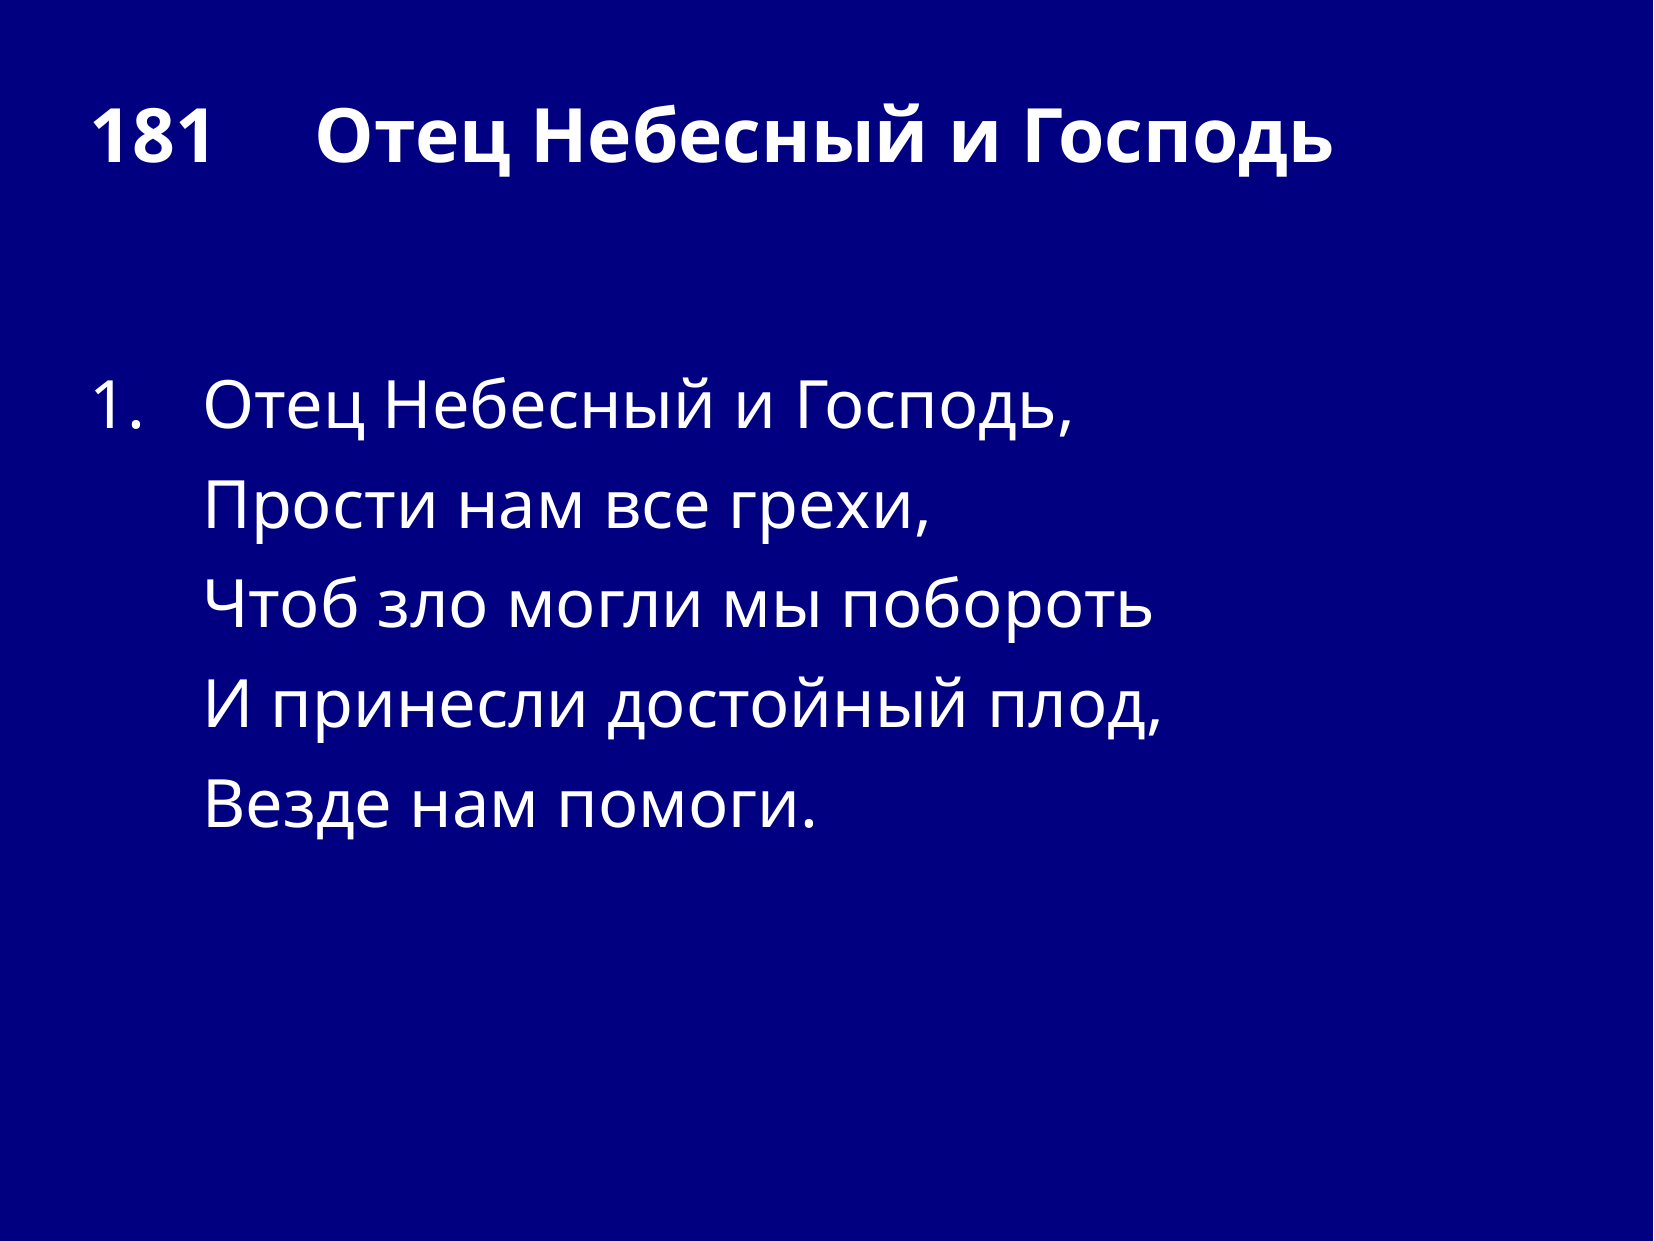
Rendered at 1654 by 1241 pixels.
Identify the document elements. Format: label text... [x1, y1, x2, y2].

text_box 1. Отец Небесный и Господь, Прости нам все грехи, Чтоб зло могли мы побороть И принесли достойный плод, Везде нам помоги. [75, 188, 1576, 1163]
text_box 181 Отец Небесный и Господь [75, 75, 1576, 188]
